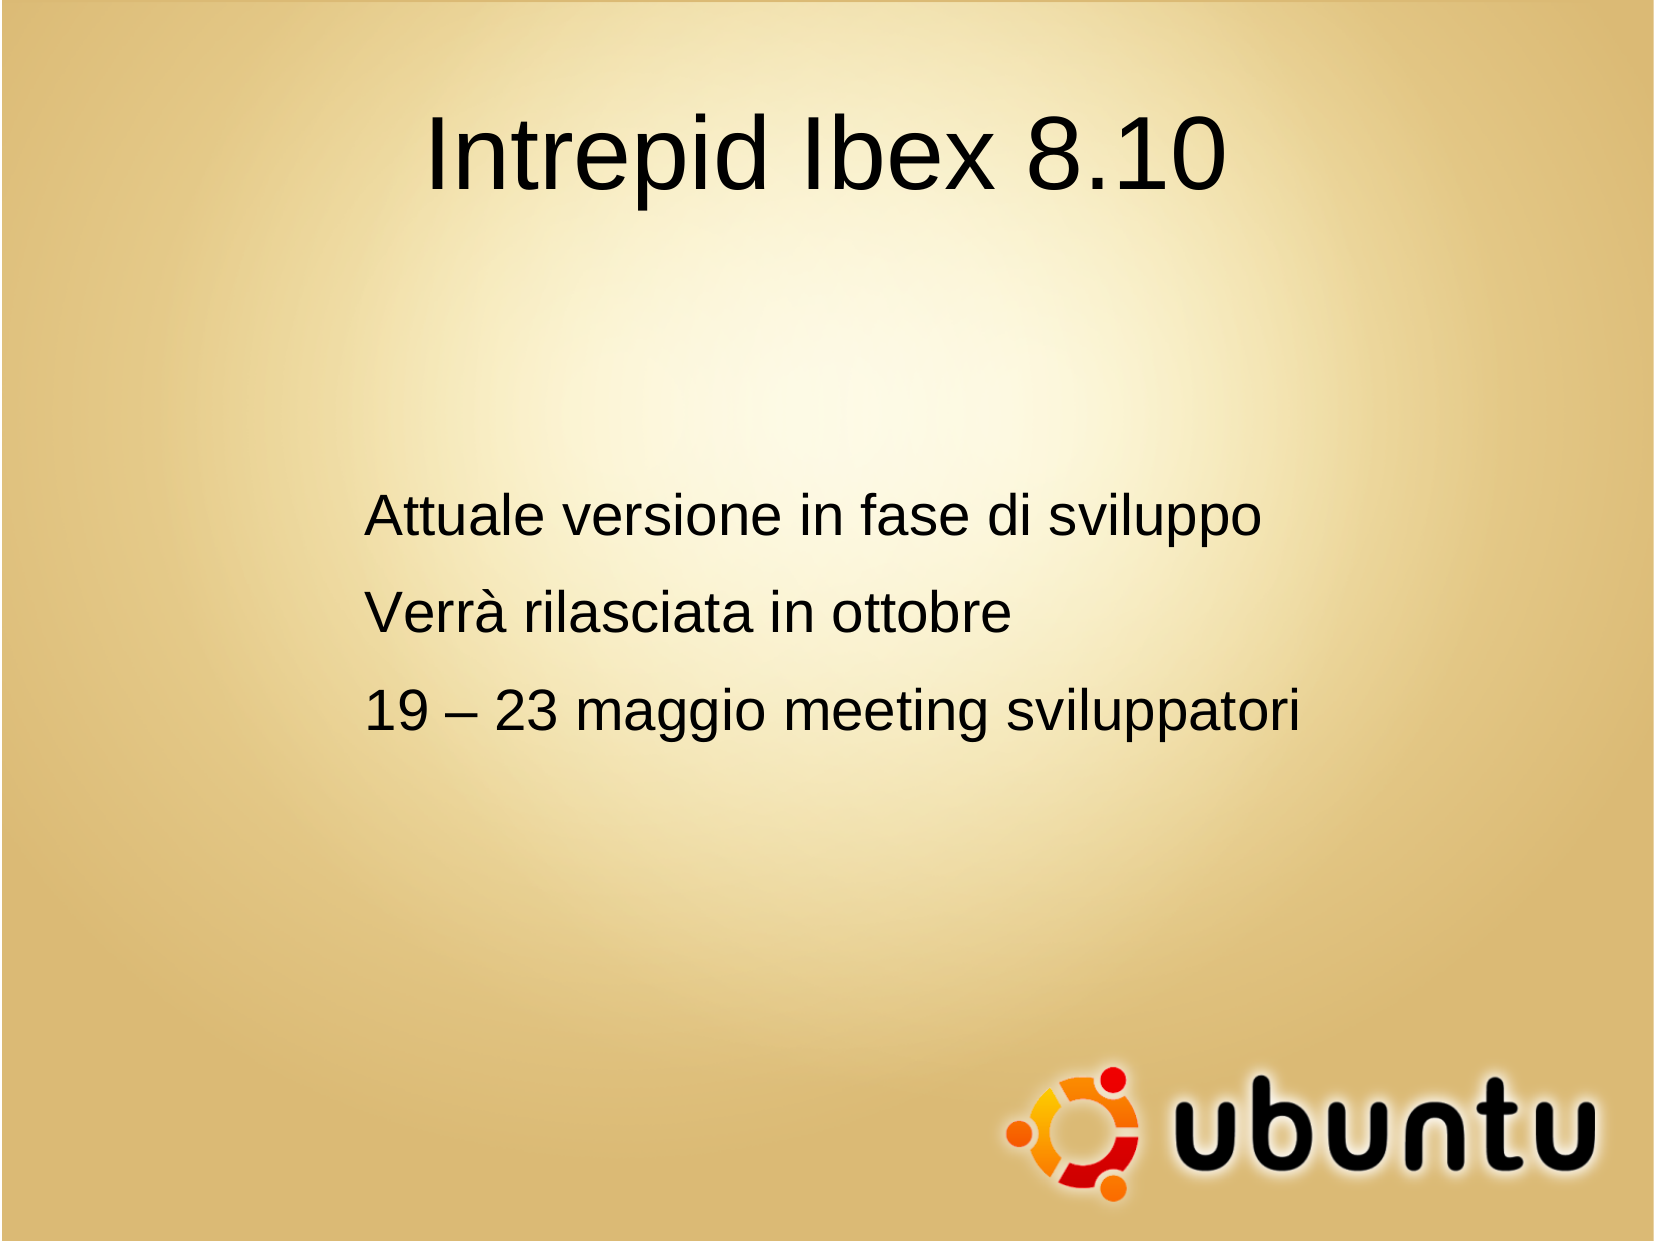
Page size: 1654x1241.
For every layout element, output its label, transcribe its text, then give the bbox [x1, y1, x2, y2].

subtitle Attuale versione in fase di sviluppo Verrà rilasciata in ottobre 19 – 23 maggio meeting sviluppatori [348, 442, 1418, 825]
picture [2, 0, 1654, 1241]
title Intrepid Ibex 8.10 [82, 49, 1571, 257]
